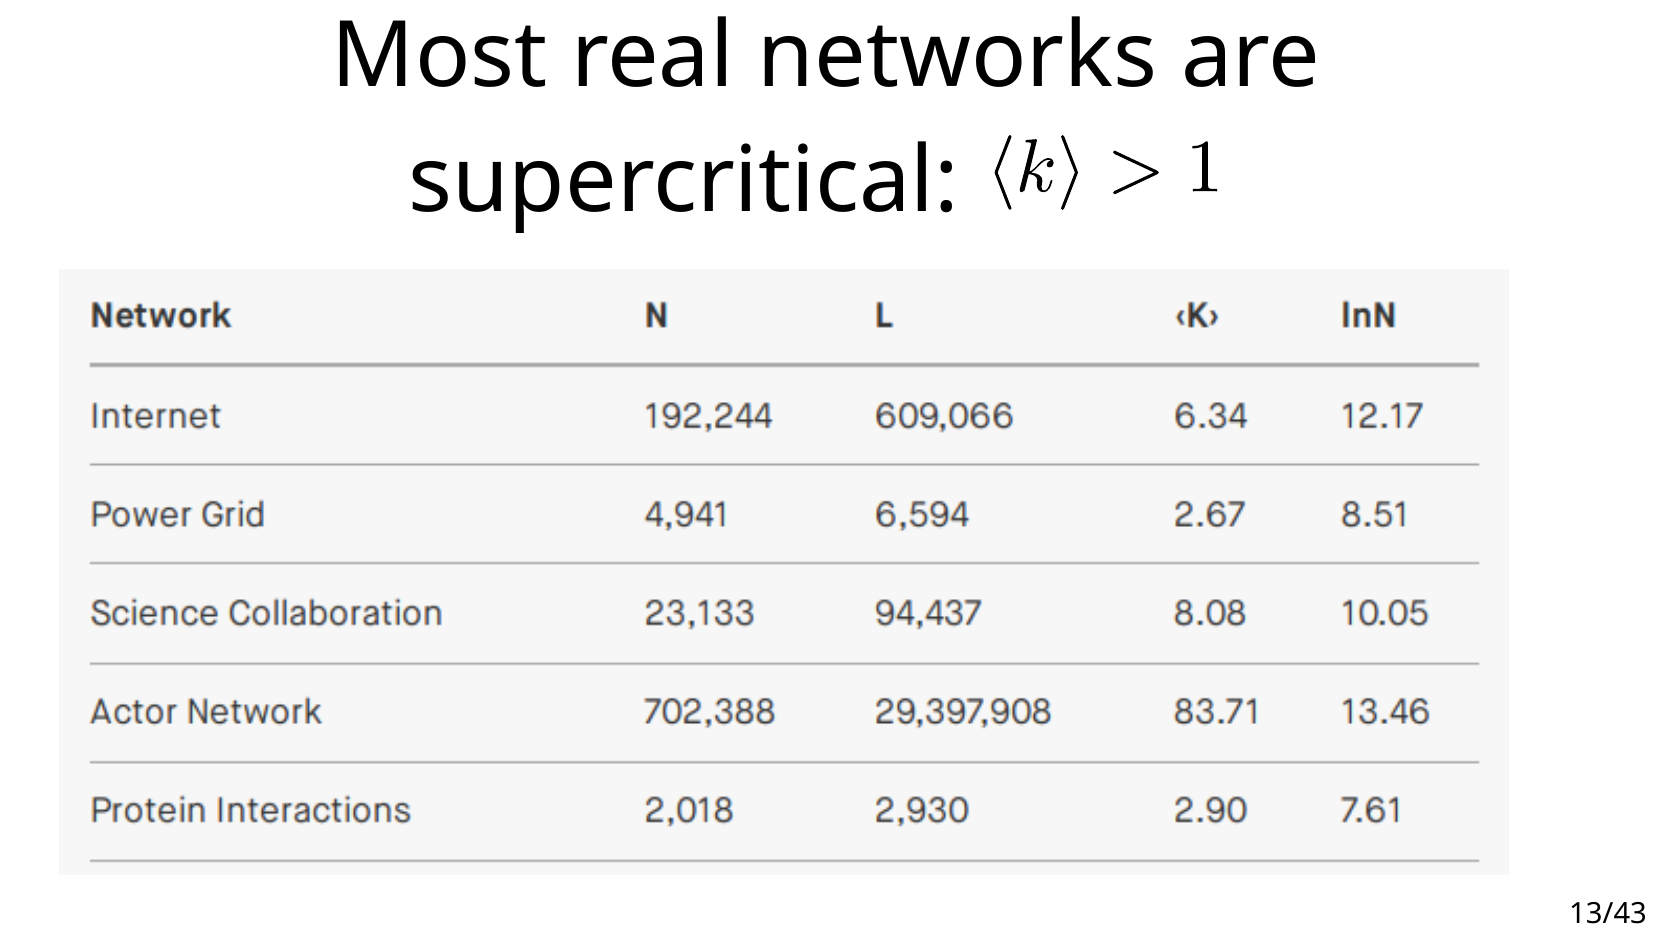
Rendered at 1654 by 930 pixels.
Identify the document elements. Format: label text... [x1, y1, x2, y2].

title Most real networks are supercritical: [82, 0, 1571, 243]
text_box [986, 134, 1224, 210]
picture [59, 269, 1509, 875]
